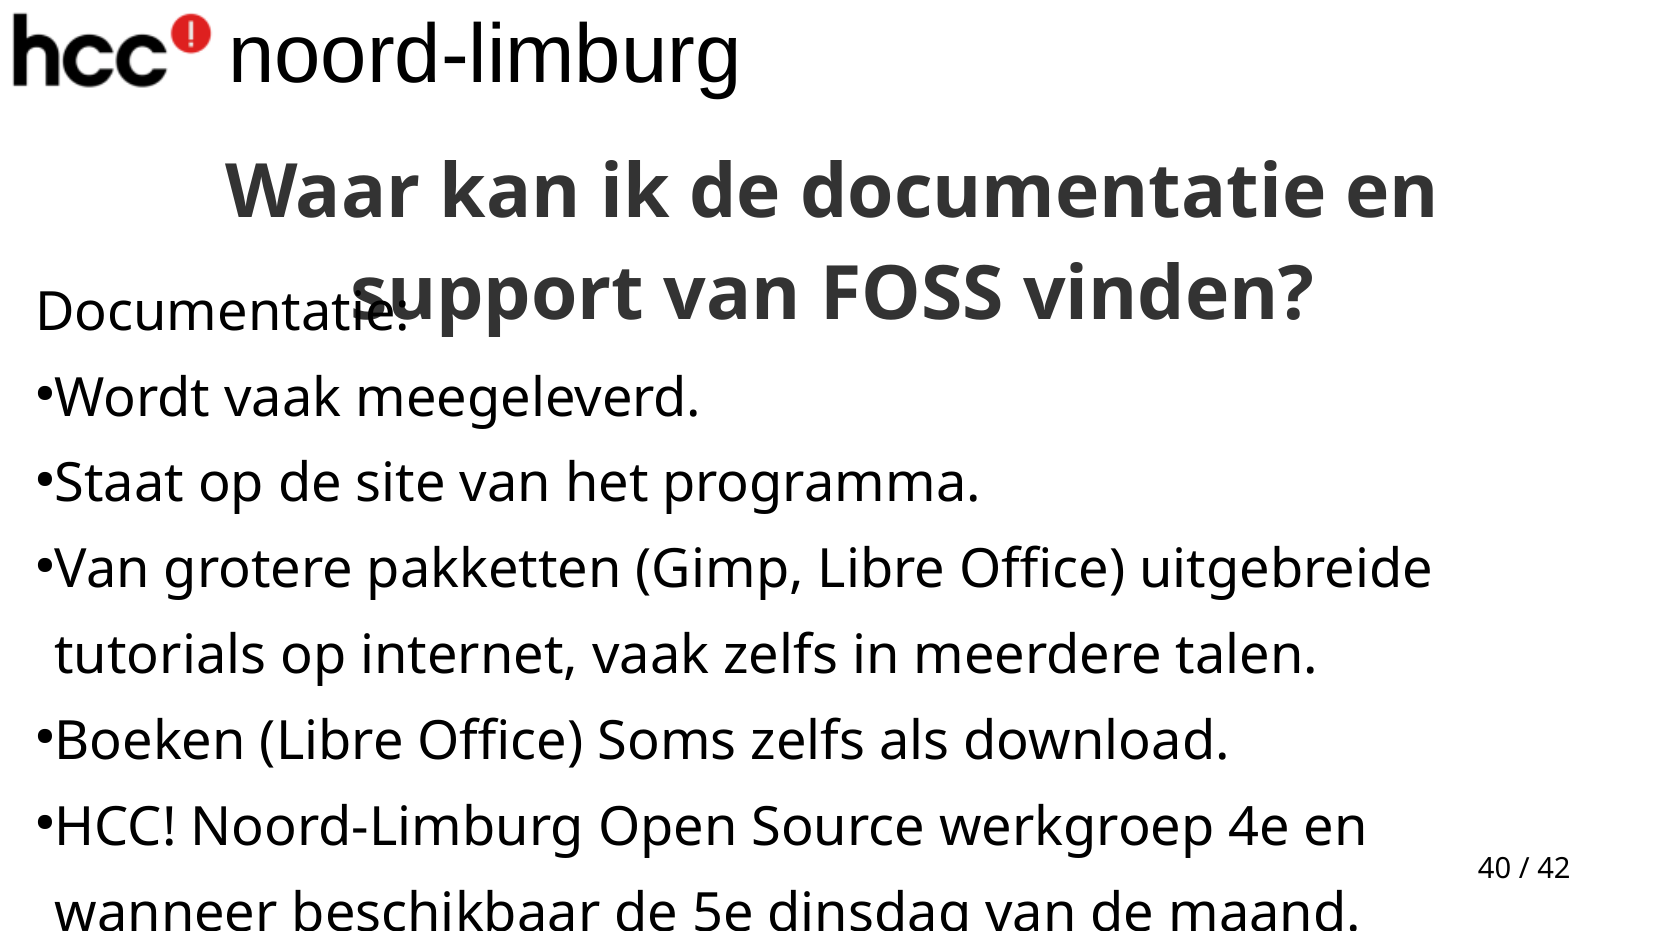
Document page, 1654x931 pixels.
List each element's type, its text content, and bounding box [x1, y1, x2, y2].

title Waar kan ik de documentatie en support van FOSS vinden? [129, 150, 1536, 316]
subtitle Documentatie: Wordt vaak meegeleverd. Staat op de site van het programma. Van grotere pakketten (Gimp, Libre Office) uitgebreide tutorials op internet, vaak zelfs in meerdere talen. Boeken (Libre Office) Soms zelfs als download. HCC! Noord-Limburg Open Source werkgroep 4e en wanneer beschikbaar de 5e dinsdag van de maand. [35, 316, 1630, 904]
picture [11, 11, 214, 91]
